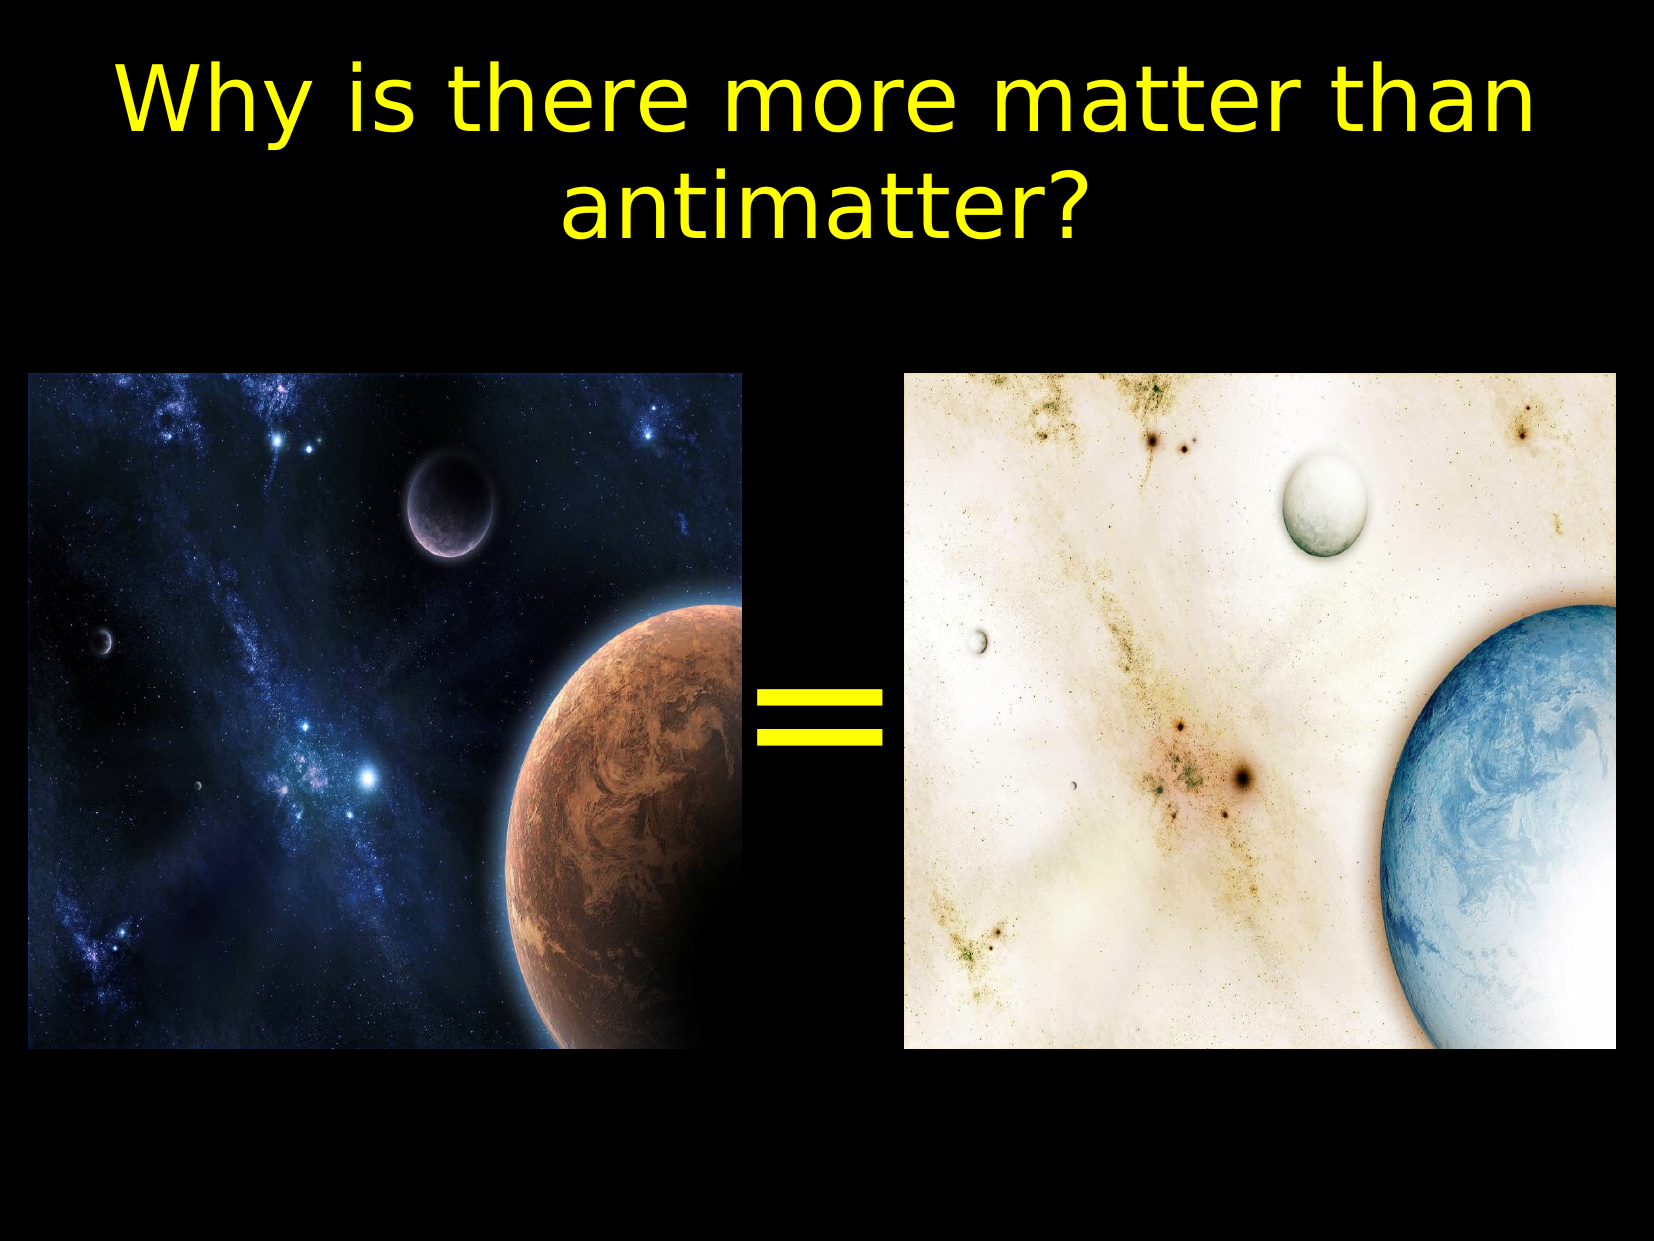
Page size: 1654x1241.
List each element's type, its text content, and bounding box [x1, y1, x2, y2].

text_box = [721, 587, 919, 835]
picture [28, 373, 742, 1049]
picture [904, 373, 1616, 1049]
title Why is there more matter than antimatter? [82, 45, 1571, 261]
